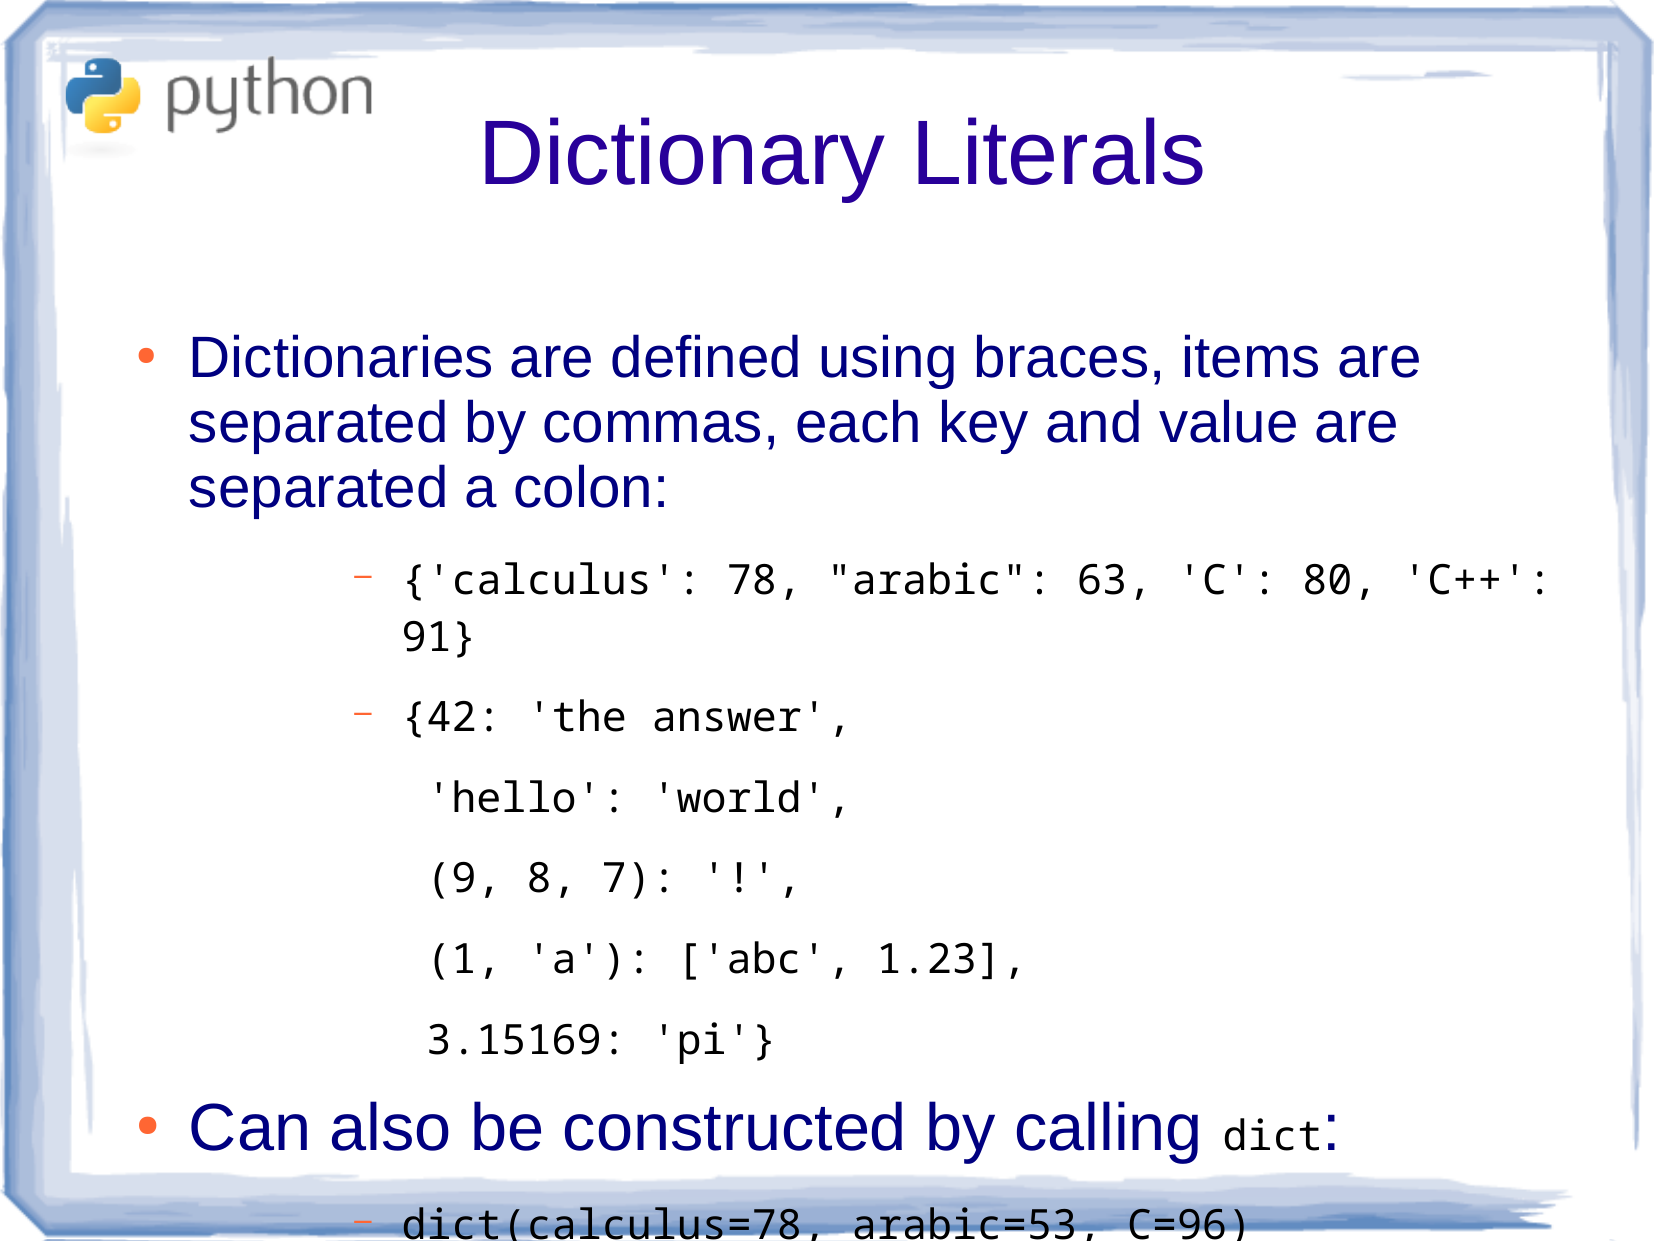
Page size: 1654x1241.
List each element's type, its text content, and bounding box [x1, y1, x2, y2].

list Dictionaries are defined using braces, items are separated by commas, each key and value are separated a colon: {'calculus': 78, "arabic": 63, 'C': 80, 'C++': 91} {42: 'the answer', 'hello': 'world', (9, 8, 7): '!', (1, 'a'): ['abc', 1.23], 3.15169: 'pi'} Can also be constructed by calling dict: dict(calculus=78, arabic=53, C=96) [118, 324, 1571, 1138]
title Dictionary Literals [82, 49, 1571, 257]
picture [0, 0, 1654, 1241]
